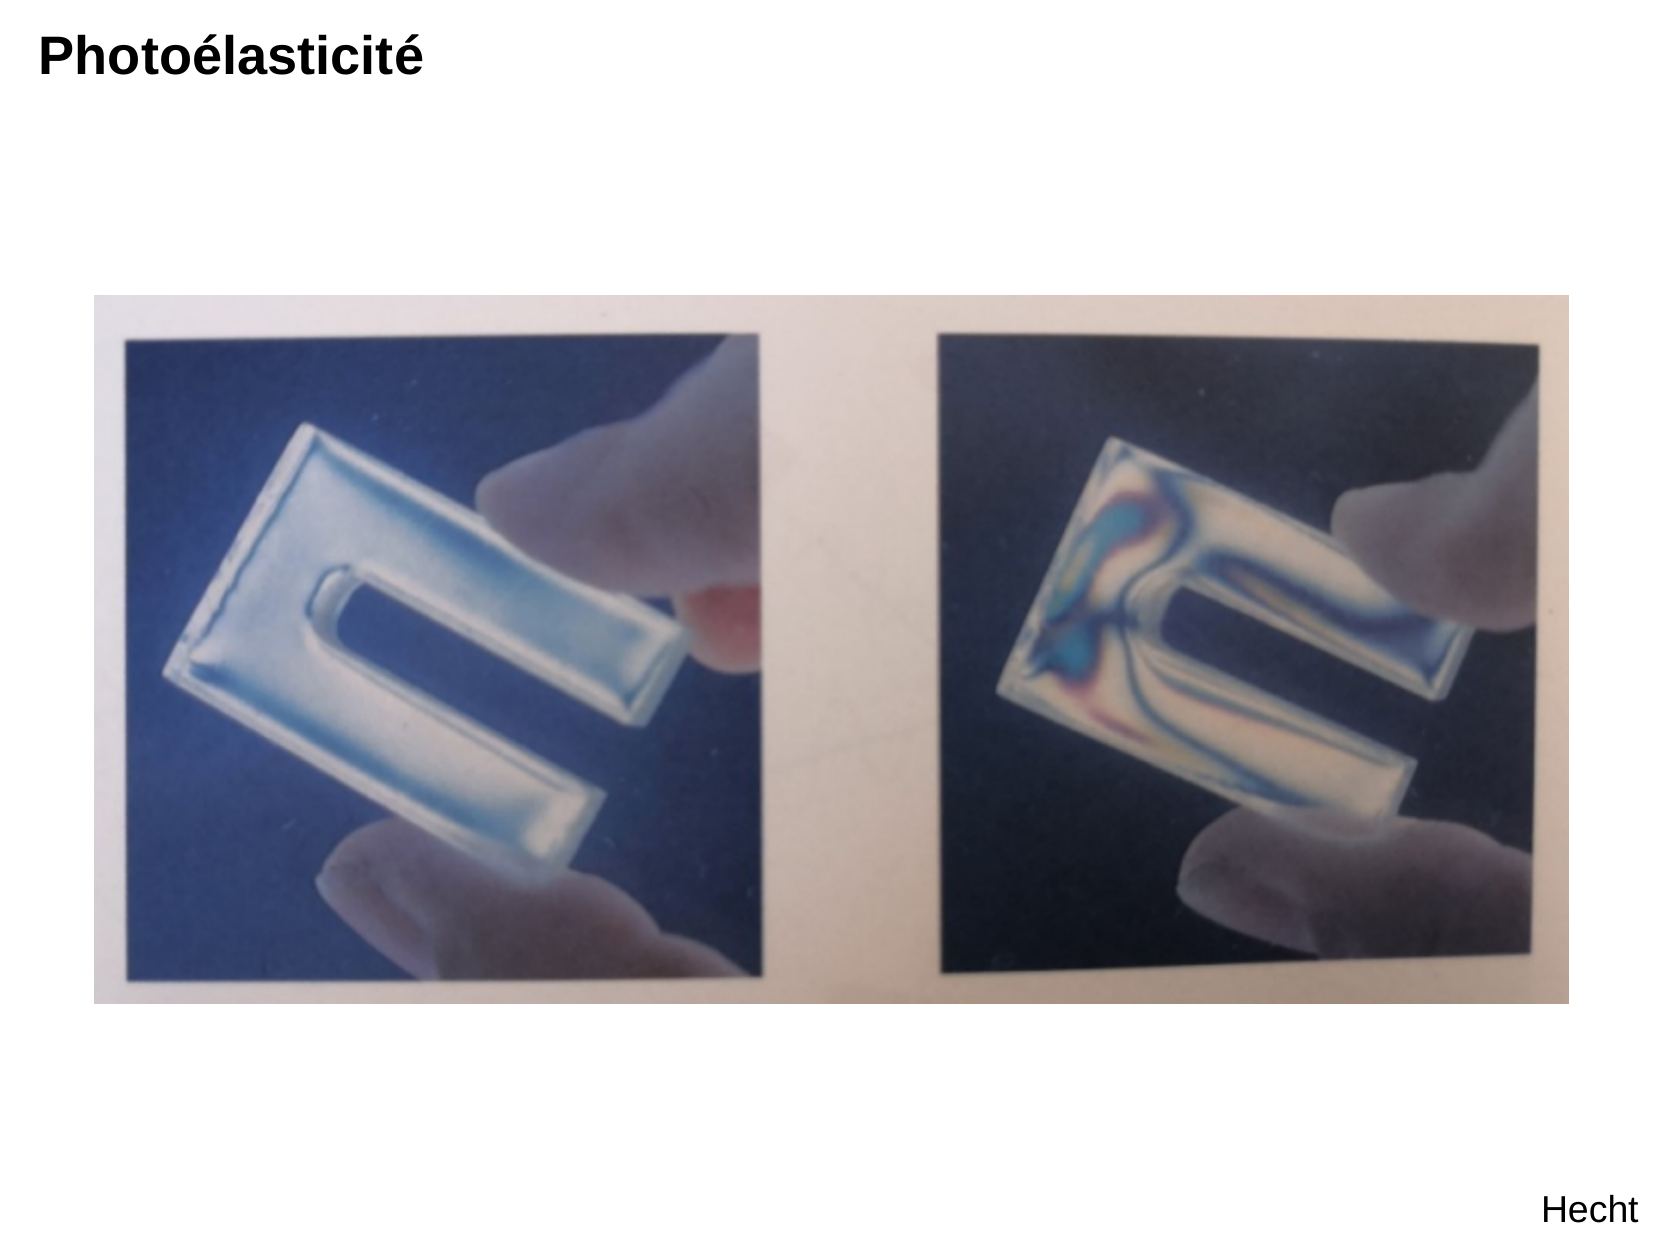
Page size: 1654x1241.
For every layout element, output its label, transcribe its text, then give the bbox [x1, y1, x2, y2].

text_box Hecht [1240, 1181, 1654, 1239]
text_box Photoélasticité [23, 17, 631, 95]
picture [94, 295, 1569, 1004]
